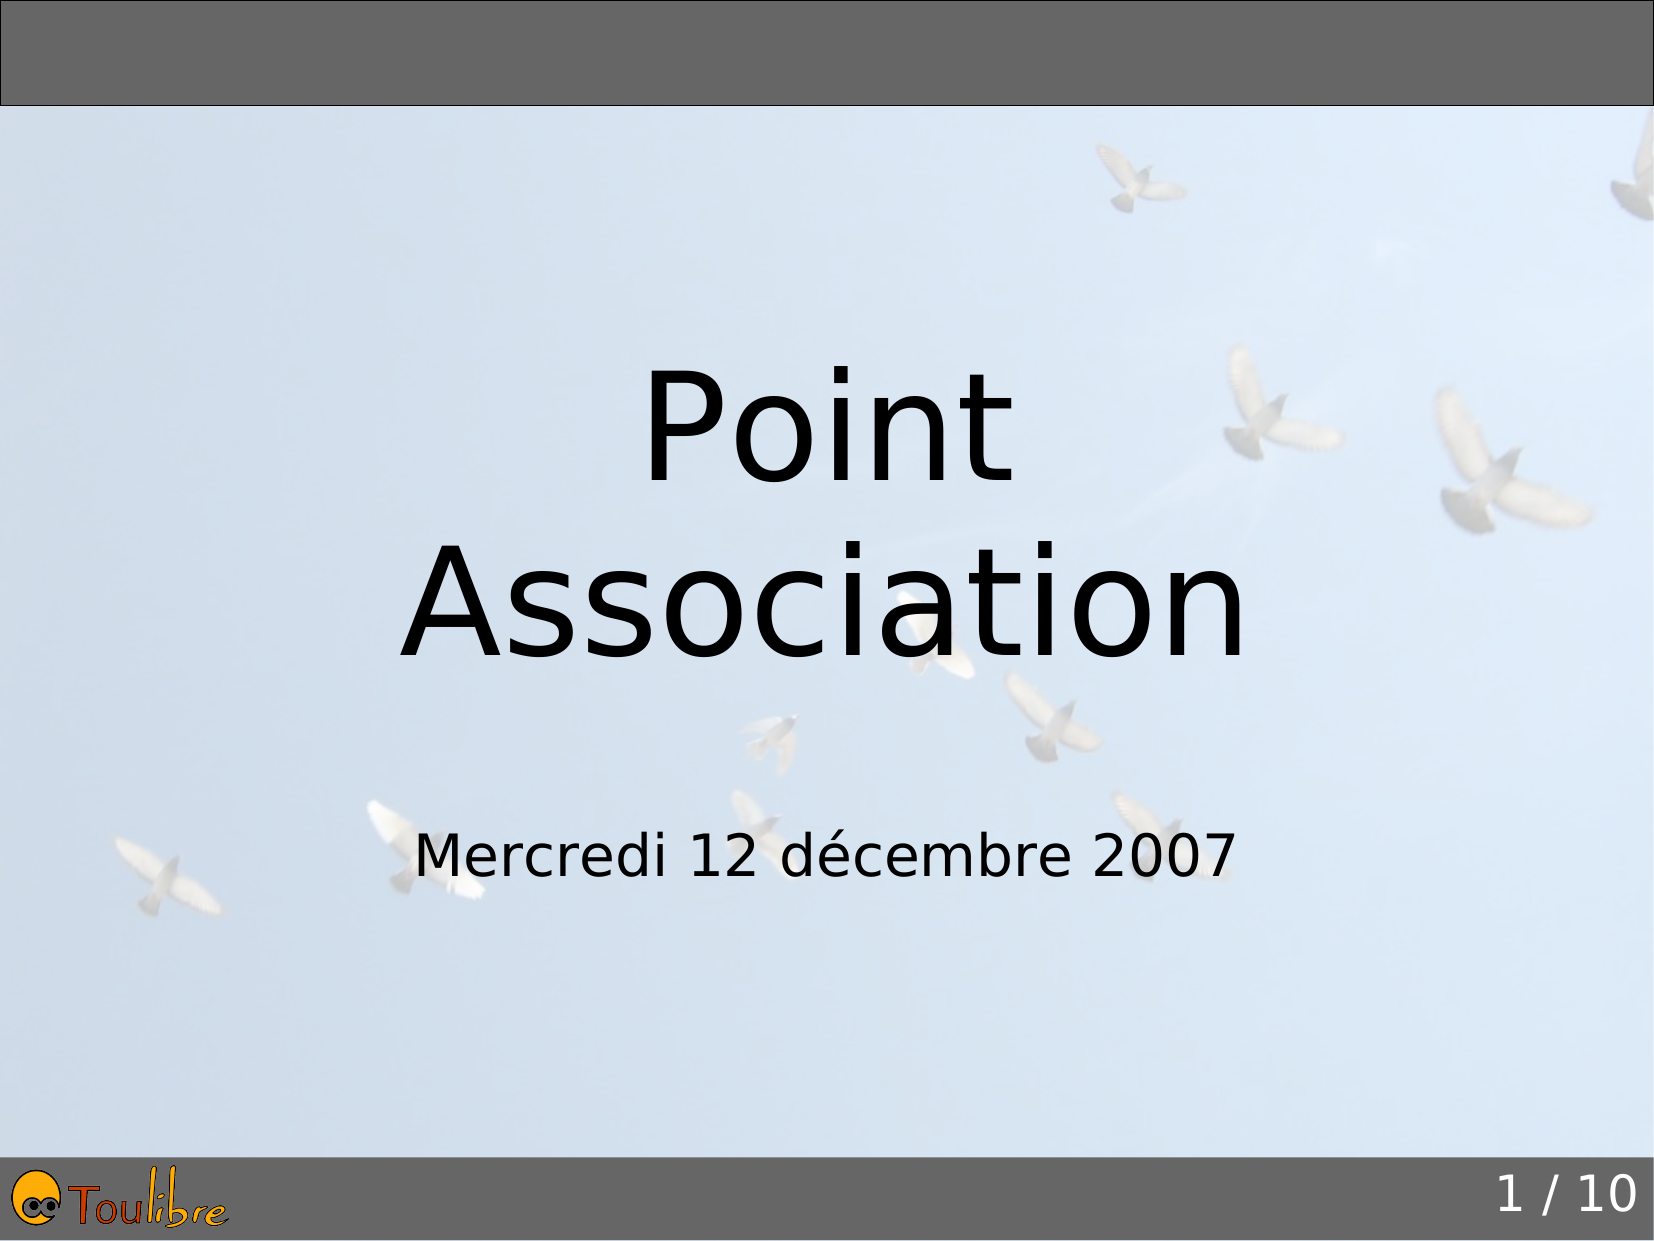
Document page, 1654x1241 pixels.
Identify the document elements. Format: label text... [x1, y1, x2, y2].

picture [11, 1165, 229, 1228]
text_box Point Association Mercredi 12 décembre 2007 [0, 334, 1654, 898]
